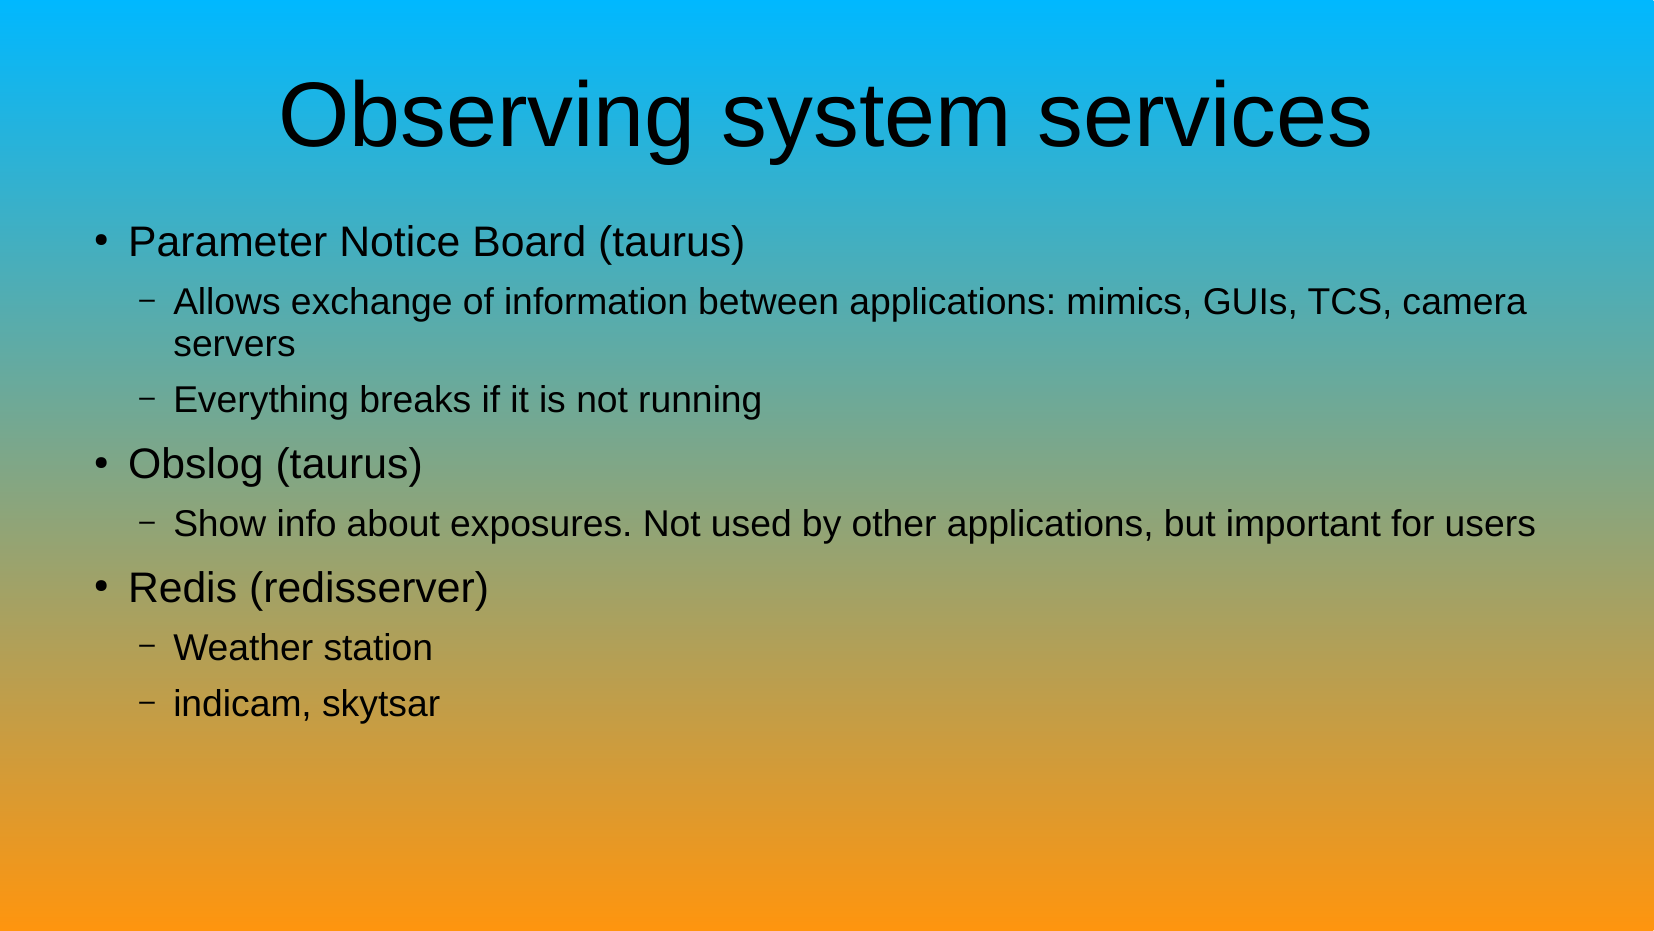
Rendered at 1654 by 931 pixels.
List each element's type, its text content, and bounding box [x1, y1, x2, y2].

title Observing system services [82, 37, 1571, 193]
list Parameter Notice Board (taurus) Allows exchange of information between applications: mimics, GUIs, TCS, camera servers Everything breaks if it is not running Obslog (taurus) Show info about exposures. Not used by other applications, but important for users Redis (redisserver) Weather station indicam, skytsar [82, 217, 1571, 758]
